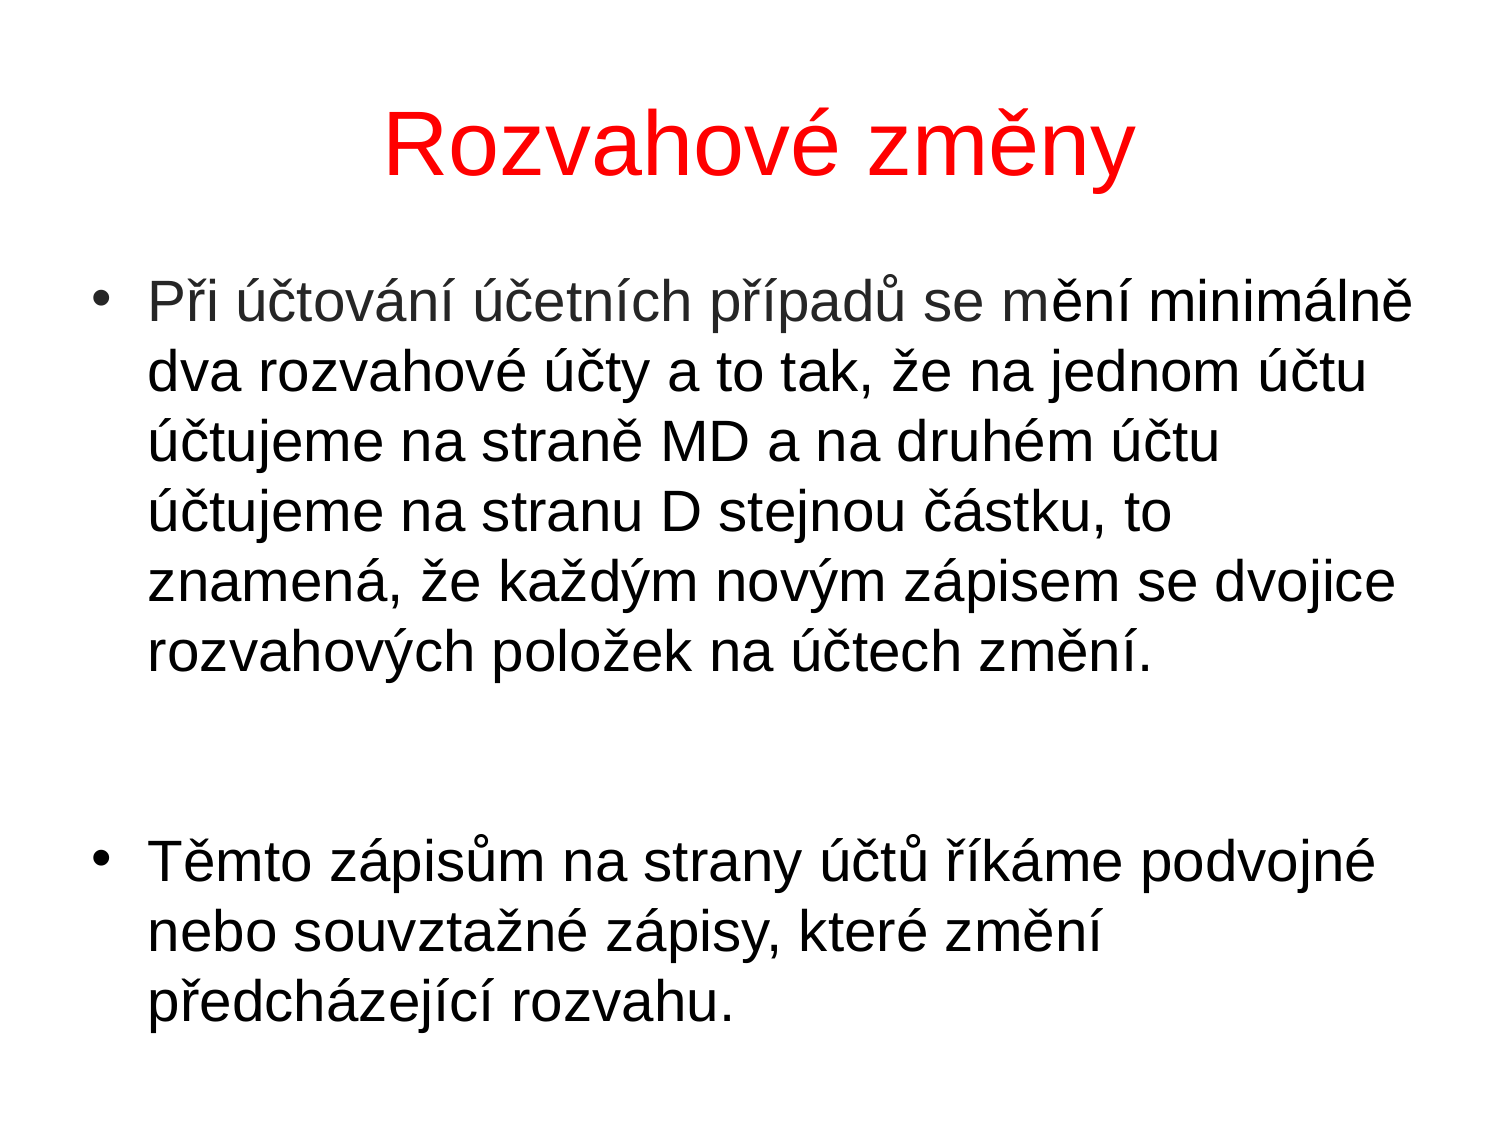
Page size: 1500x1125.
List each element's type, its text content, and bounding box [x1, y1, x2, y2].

title Rozvahové změny [85, 45, 1436, 233]
list Při účtování účetních případů se mění minimálně dva rozvahové účty a to tak, že na jednom účtu účtujeme na straně MD a na druhém účtu účtujeme na stranu D stejnou částku, to znamená, že každým novým zápisem se dvojice rozvahových položek na účtech změní. Těmto zápisům na strany účtů říkáme podvojné nebo souvztažné zápisy, které změní předcházející rozvahu. [76, 255, 1436, 1083]
